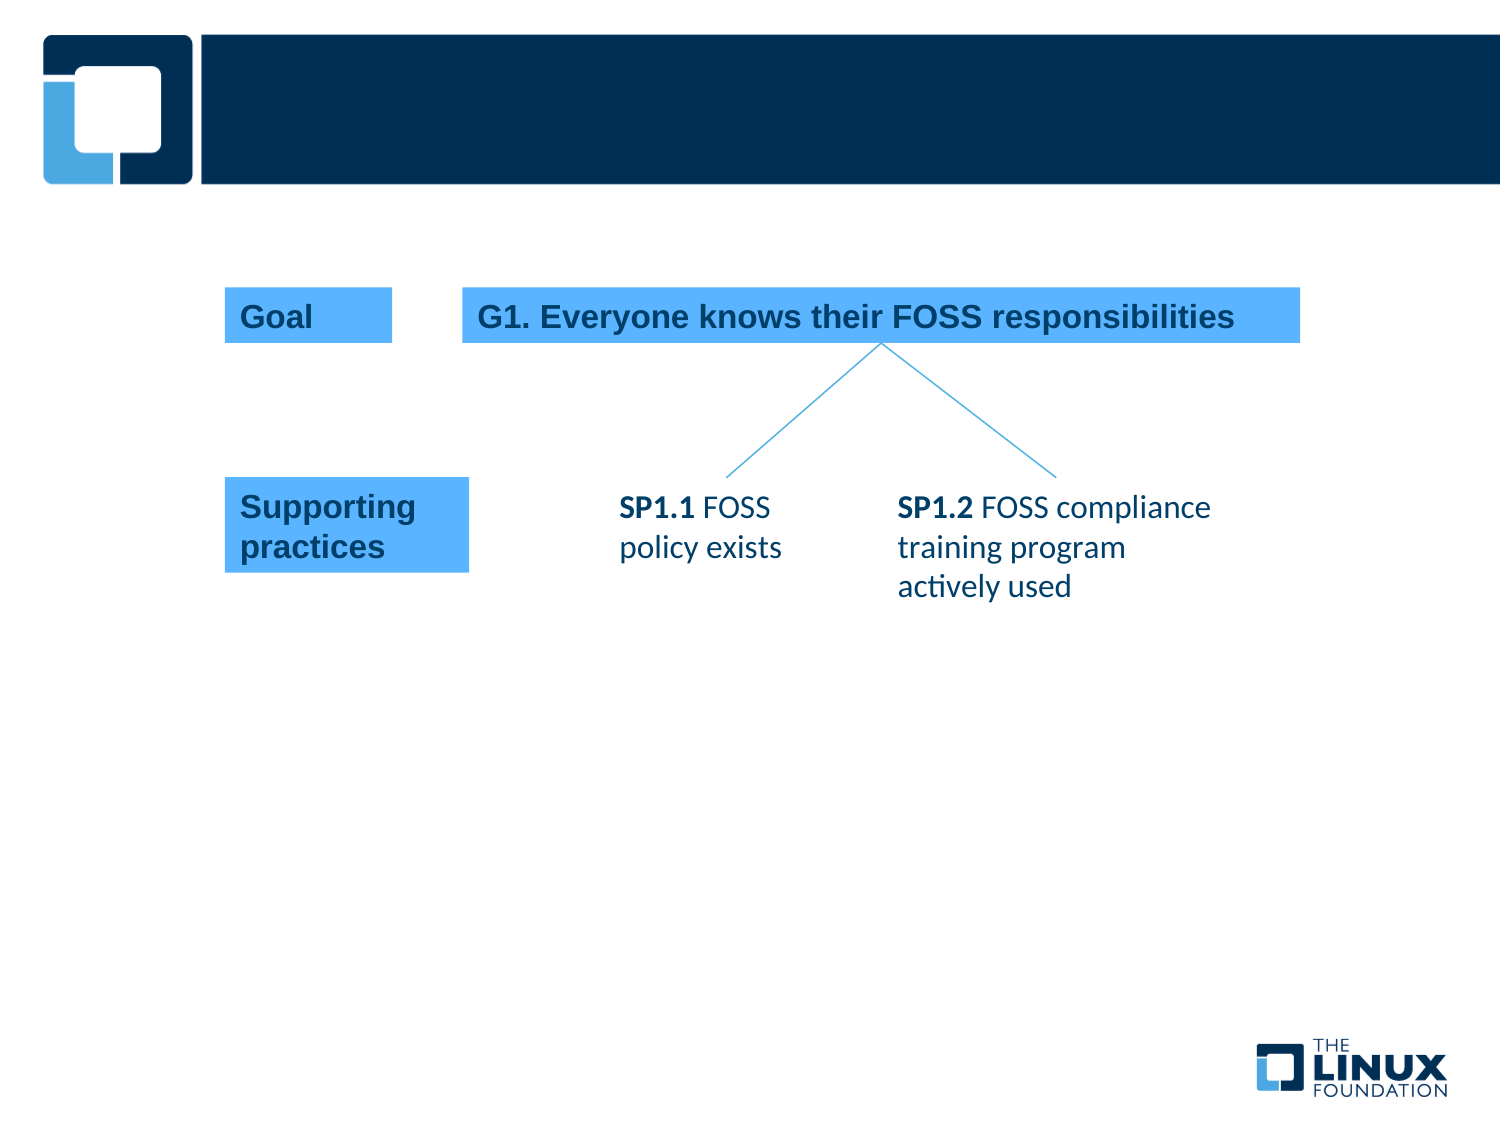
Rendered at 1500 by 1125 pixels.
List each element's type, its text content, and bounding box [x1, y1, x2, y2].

text_box SP1.1 FOSS policy exists [604, 477, 850, 573]
text_box G1. Everyone knows their FOSS responsibilities [462, 287, 1301, 343]
text_box SP1.2 FOSS compliance training program actively used [882, 477, 1229, 613]
text_box Supporting practices [224, 477, 470, 573]
picture [0, 0, 1500, 1125]
text_box Goal [224, 287, 393, 343]
